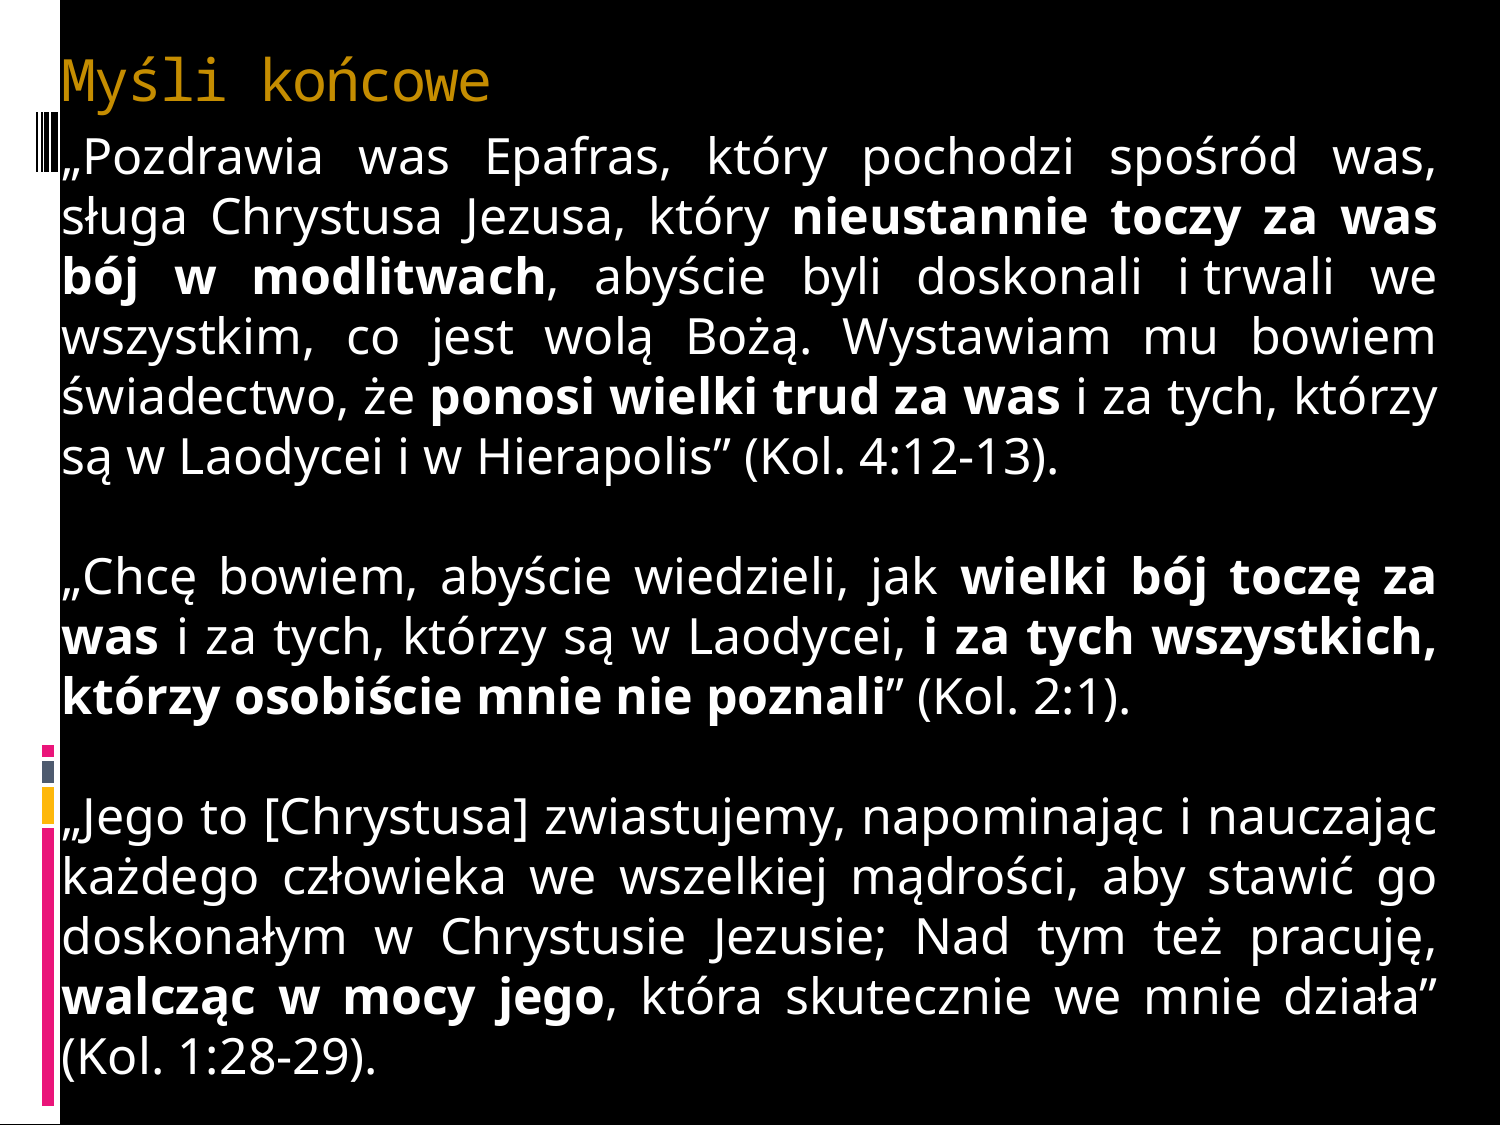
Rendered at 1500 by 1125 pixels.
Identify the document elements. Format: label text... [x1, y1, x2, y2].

title Myśli końcowe [46, 35, 1442, 117]
text_box „Pozdrawia was Epafras, który pochodzi spośród was, sługa Chrystusa Jezusa, który nieustannie toczy za was bój w modlitwach, abyście byli doskonali i trwali we wszystkim, co jest wolą Bożą. Wystawiam mu bowiem świadectwo, że ponosi wielki trud za was i za tych, którzy są w Laodycei i w Hierapolis” (Kol. 4:12-13). „Chcę bowiem, abyście wiedzieli, jak wielki bój toczę za was i za tych, którzy są w Laodycei, i za tych wszystkich, którzy osobiście mnie nie poznali” (Kol. 2:1). „Jego to [Chrystusa] zwiastujemy, napominając i nauczając każdego człowieka we wszelkiej mądrości, aby stawić go doskonałym w Chrystusie Jezusie; Nad tym też pracuję, walcząc w mocy jego, która skutecznie we mnie działa” (Kol. 1:28-29). [46, 117, 1454, 1067]
